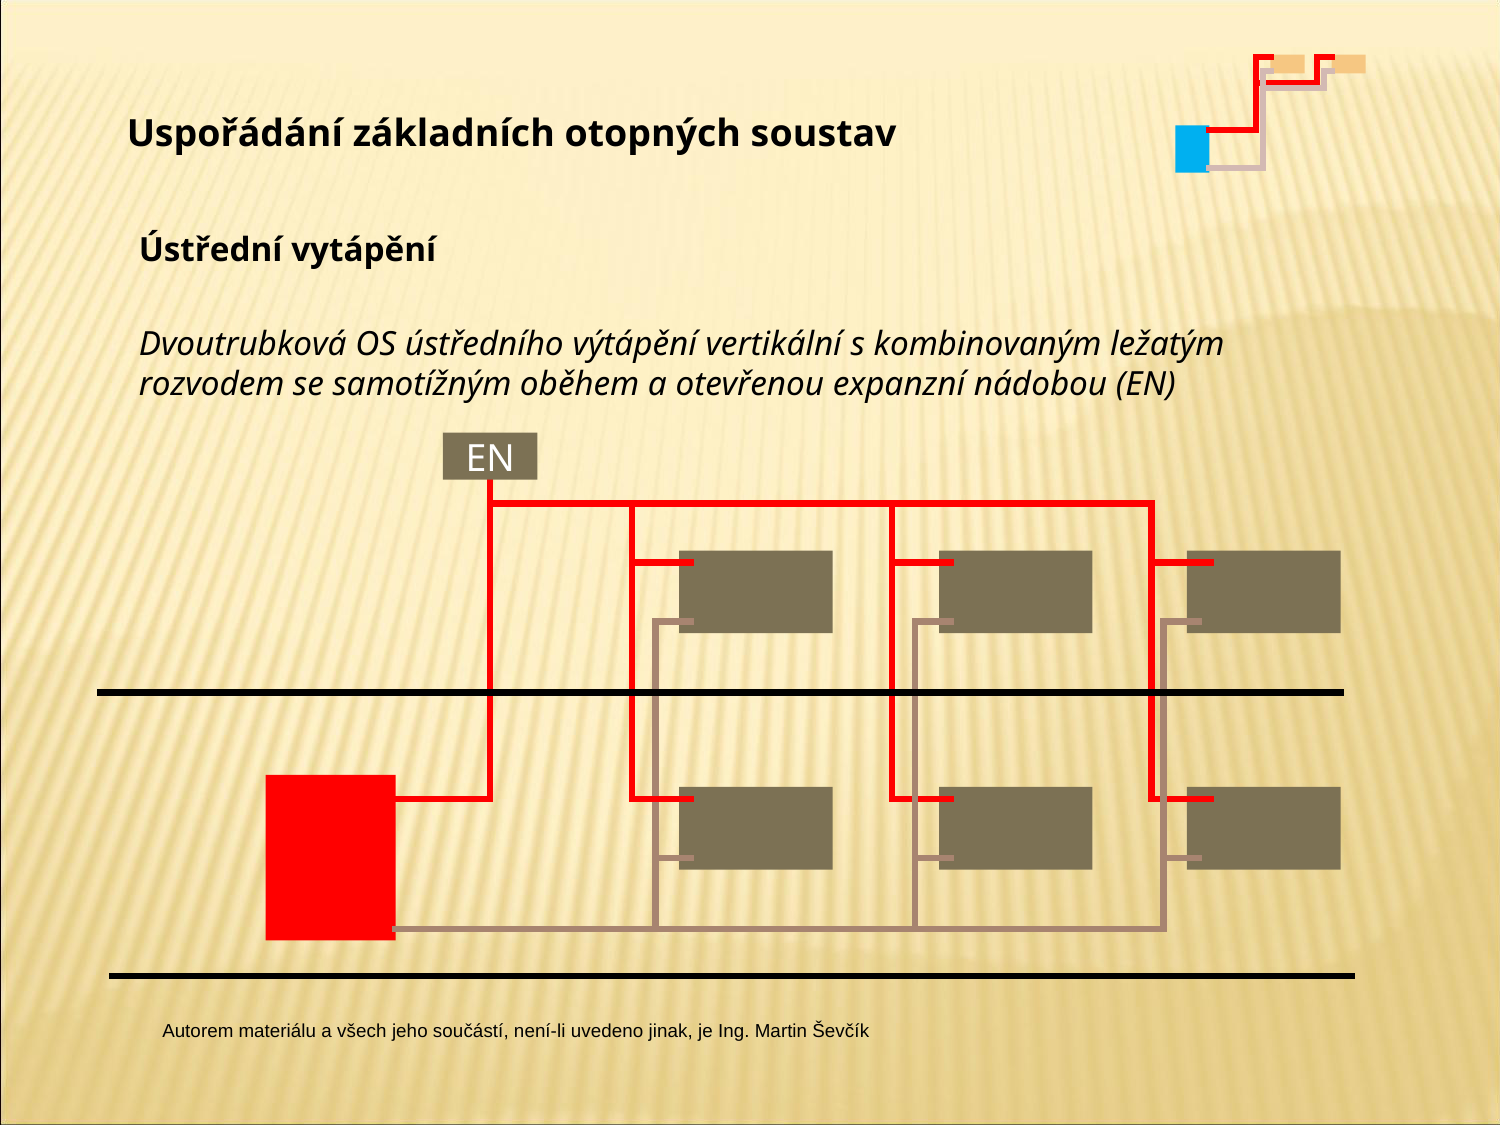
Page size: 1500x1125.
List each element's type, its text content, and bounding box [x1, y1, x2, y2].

text_box Uspořádání základních otopných soustav [112, 101, 1034, 163]
text_box [679, 786, 833, 870]
text_box Autorem materiálu a všech jeho součástí, není-li uvedeno jinak, je Ing. Martin Ševčík [147, 1011, 1365, 1050]
text_box [265, 774, 396, 941]
text_box EN [442, 432, 538, 480]
text_box Ústřední vytápění [123, 219, 1046, 276]
text_box [939, 550, 1093, 634]
picture [0, 0, 1500, 1125]
text_box [939, 786, 1093, 870]
text_box [1186, 550, 1341, 634]
text_box [679, 550, 833, 634]
text_box [1331, 54, 1366, 74]
text_box [1270, 54, 1305, 74]
text_box [1175, 125, 1210, 173]
text_box [1186, 786, 1341, 870]
text_box Dvoutrubková OS ústředního výtápění vertikální s kombinovaným ležatým rozvodem se samotížným oběhem a otevřenou expanzní nádobou (EN) [123, 314, 1353, 410]
